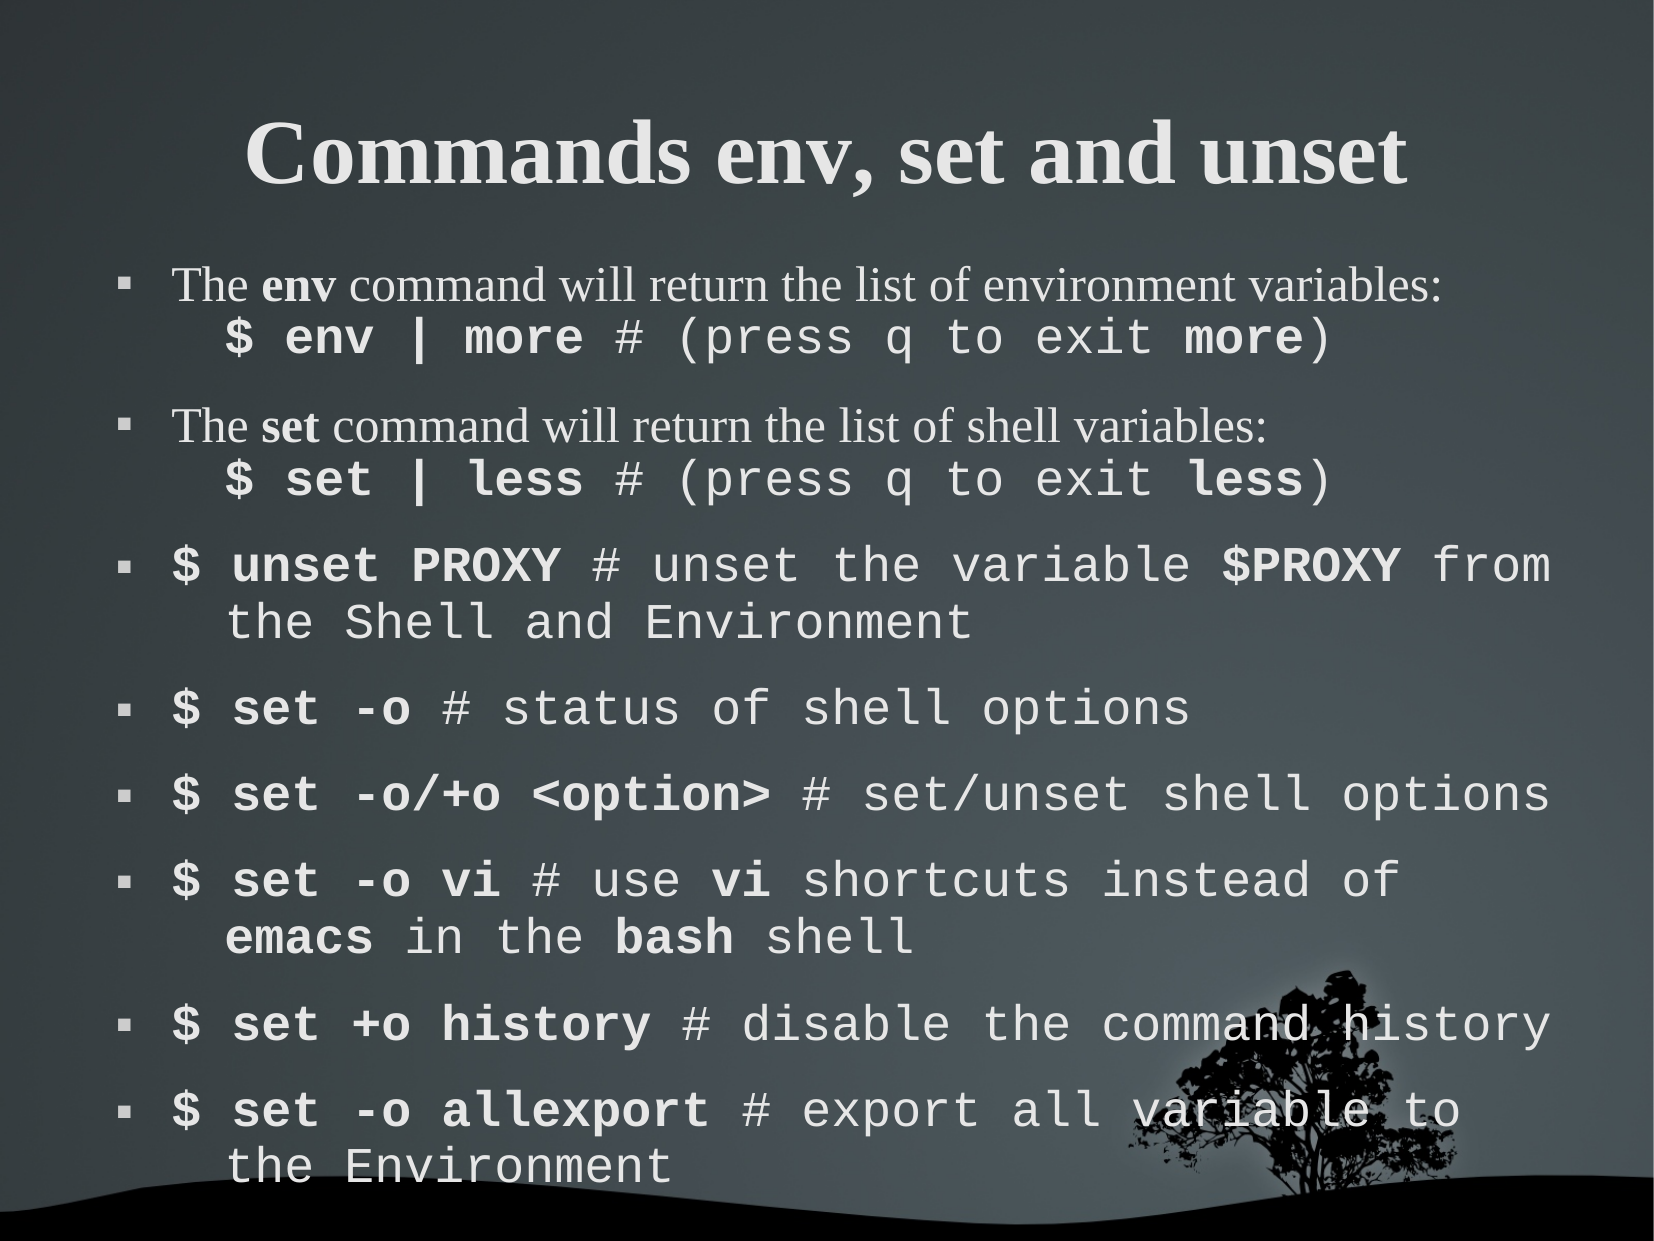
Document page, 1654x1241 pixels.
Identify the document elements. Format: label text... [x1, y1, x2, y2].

list The env command will return the list of environment variables: $ env | more # (press q to exit more) The set command will return the list of shell variables: $ set | less # (press q to exit less) $ unset PROXY # unset the variable $PROXY from the Shell and Environment $ set -o # status of shell options $ set -o/+o <option> # set/unset shell options $ set -o vi # use vi shortcuts instead of emacs in the bash shell $ set +o history # disable the command history $ set -o allexport # export all variable to the Environment [82, 256, 1571, 1241]
title Commands env, set and unset [82, 49, 1571, 256]
picture [0, 0, 1654, 1241]
